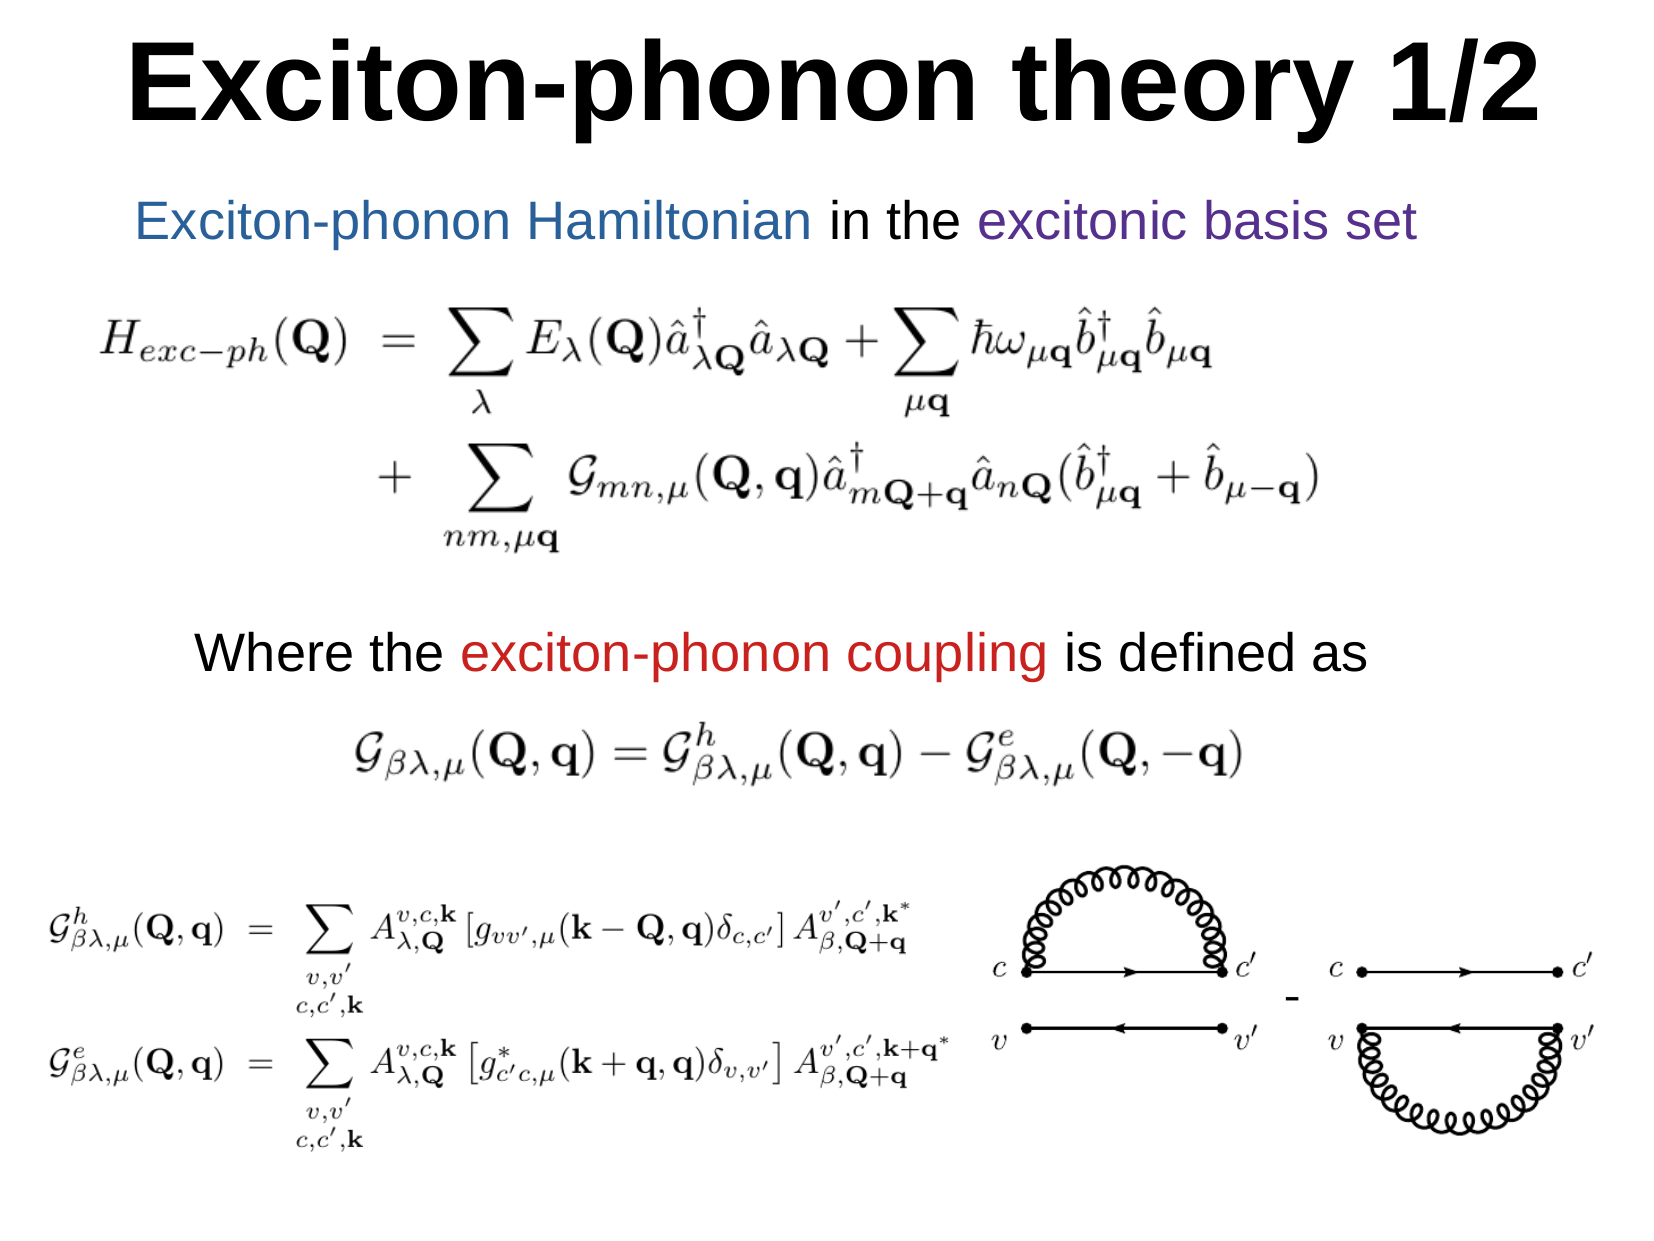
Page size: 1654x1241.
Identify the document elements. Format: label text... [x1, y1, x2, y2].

title Exciton-phonon theory 1/2 [90, 0, 1579, 163]
text_box Where the exciton-phonon coupling is defined as [180, 615, 1411, 706]
picture [35, 884, 957, 1156]
picture [315, 689, 1267, 798]
text_box Exciton-phonon Hamiltonian in the excitonic basis set [120, 183, 1546, 274]
picture [986, 854, 1621, 1147]
picture [60, 281, 1336, 565]
